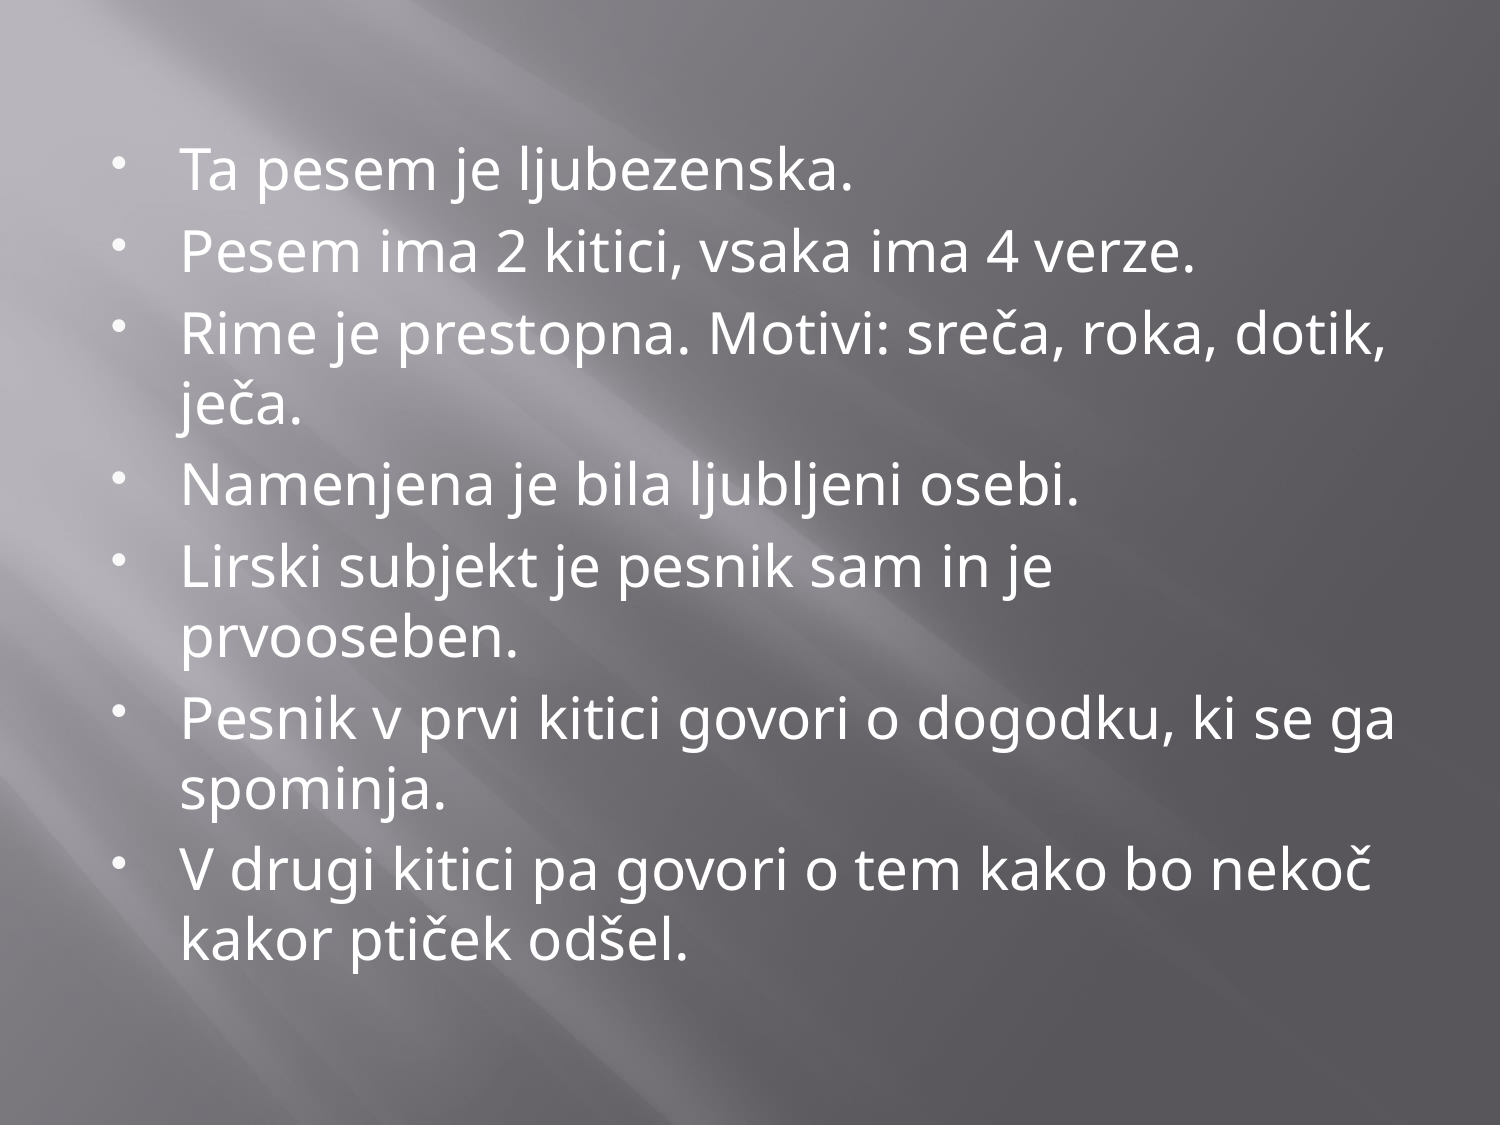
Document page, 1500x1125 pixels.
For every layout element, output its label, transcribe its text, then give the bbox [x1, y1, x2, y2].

list Ta pesem je ljubezenska. Pesem ima 2 kitici, vsaka ima 4 verze. Rime je prestopna. Motivi: sreča, roka, dotik, ječa. Namenjena je bila ljubljeni osebi. Lirski subjekt je pesnik sam in je prvooseben. Pesnik v prvi kitici govori o dogodku, ki se ga spominja. V drugi kitici pa govori o tem kako bo nekoč kakor ptiček odšel. [75, 125, 1425, 1038]
picture [0, 0, 1500, 1125]
